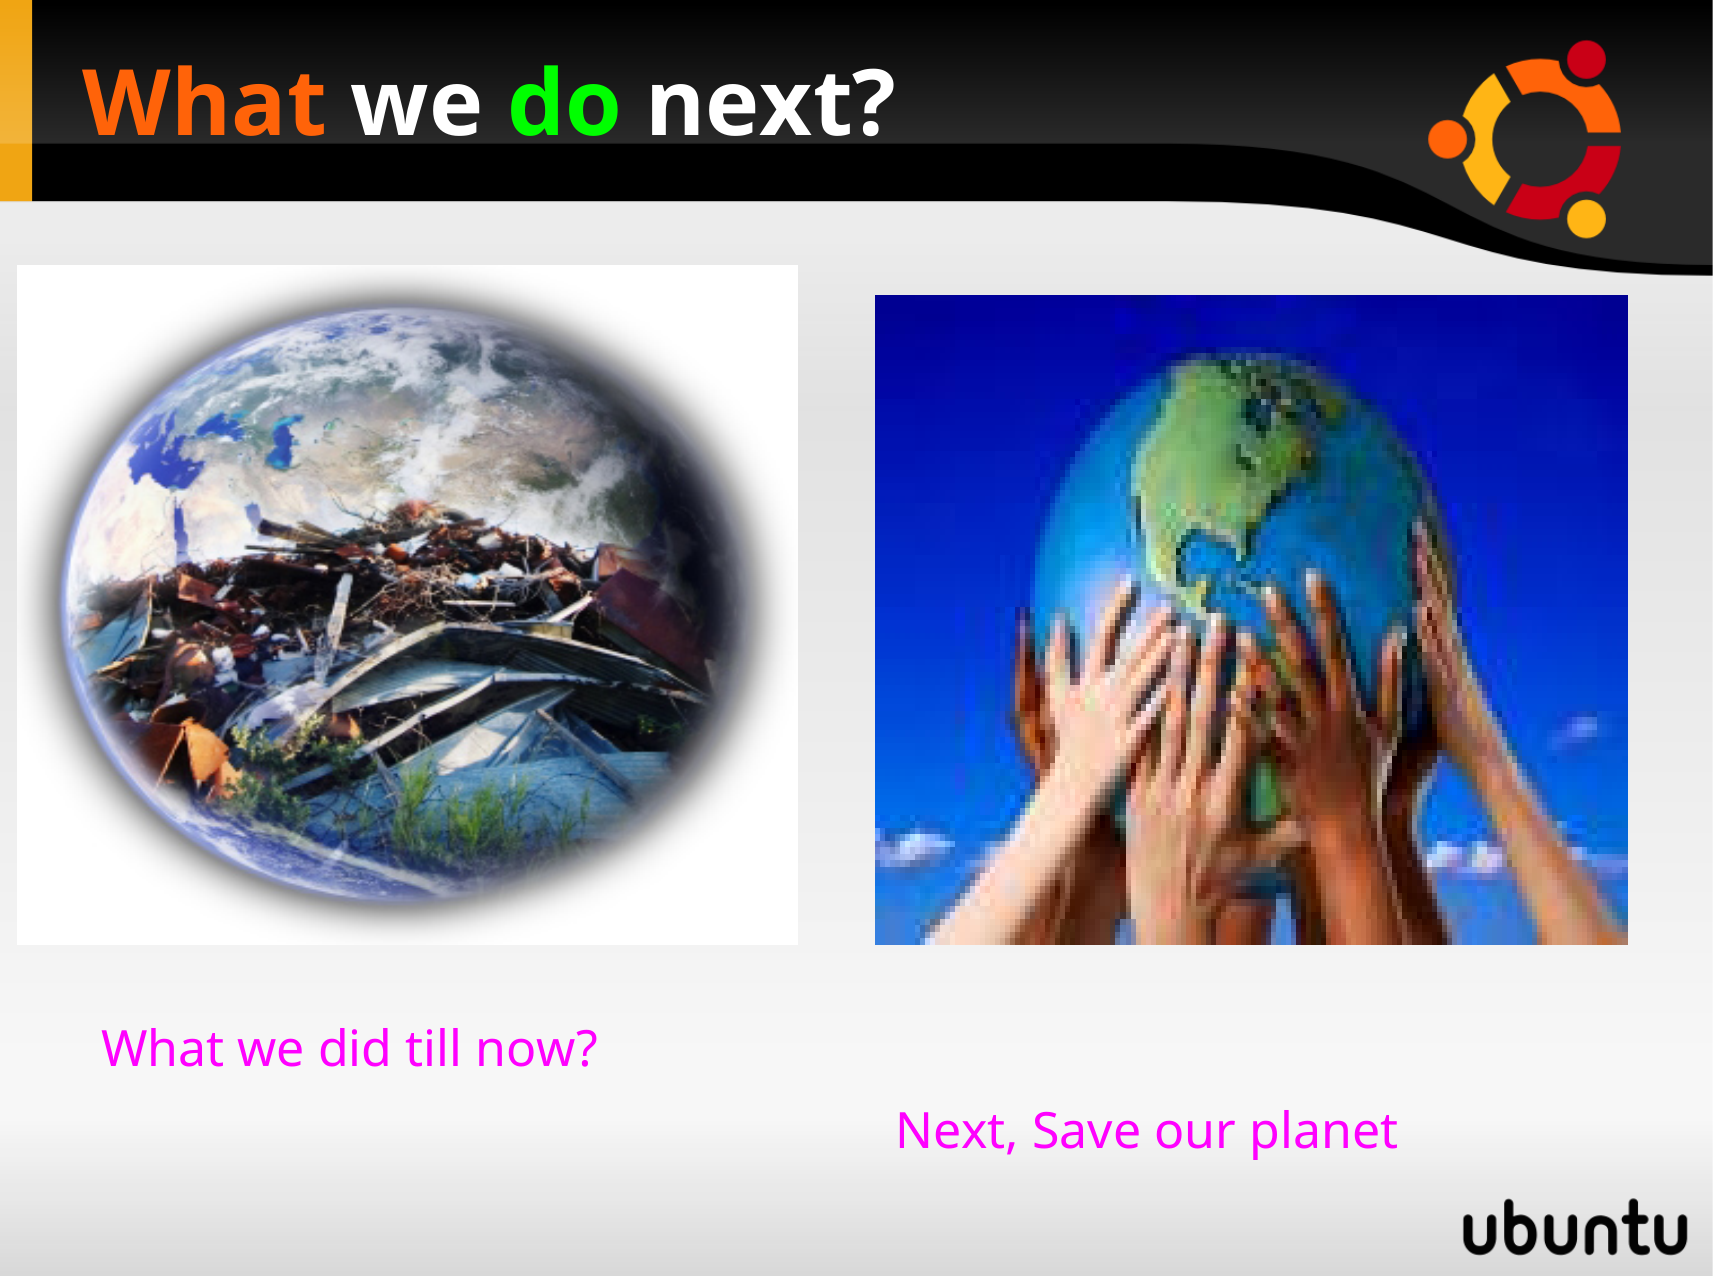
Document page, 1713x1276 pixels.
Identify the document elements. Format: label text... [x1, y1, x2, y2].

list Next, Save our planet [856, 275, 1609, 1093]
list What we did till now? [45, 295, 798, 1162]
title What we do next? [82, 0, 1625, 207]
picture [0, 0, 1713, 1276]
